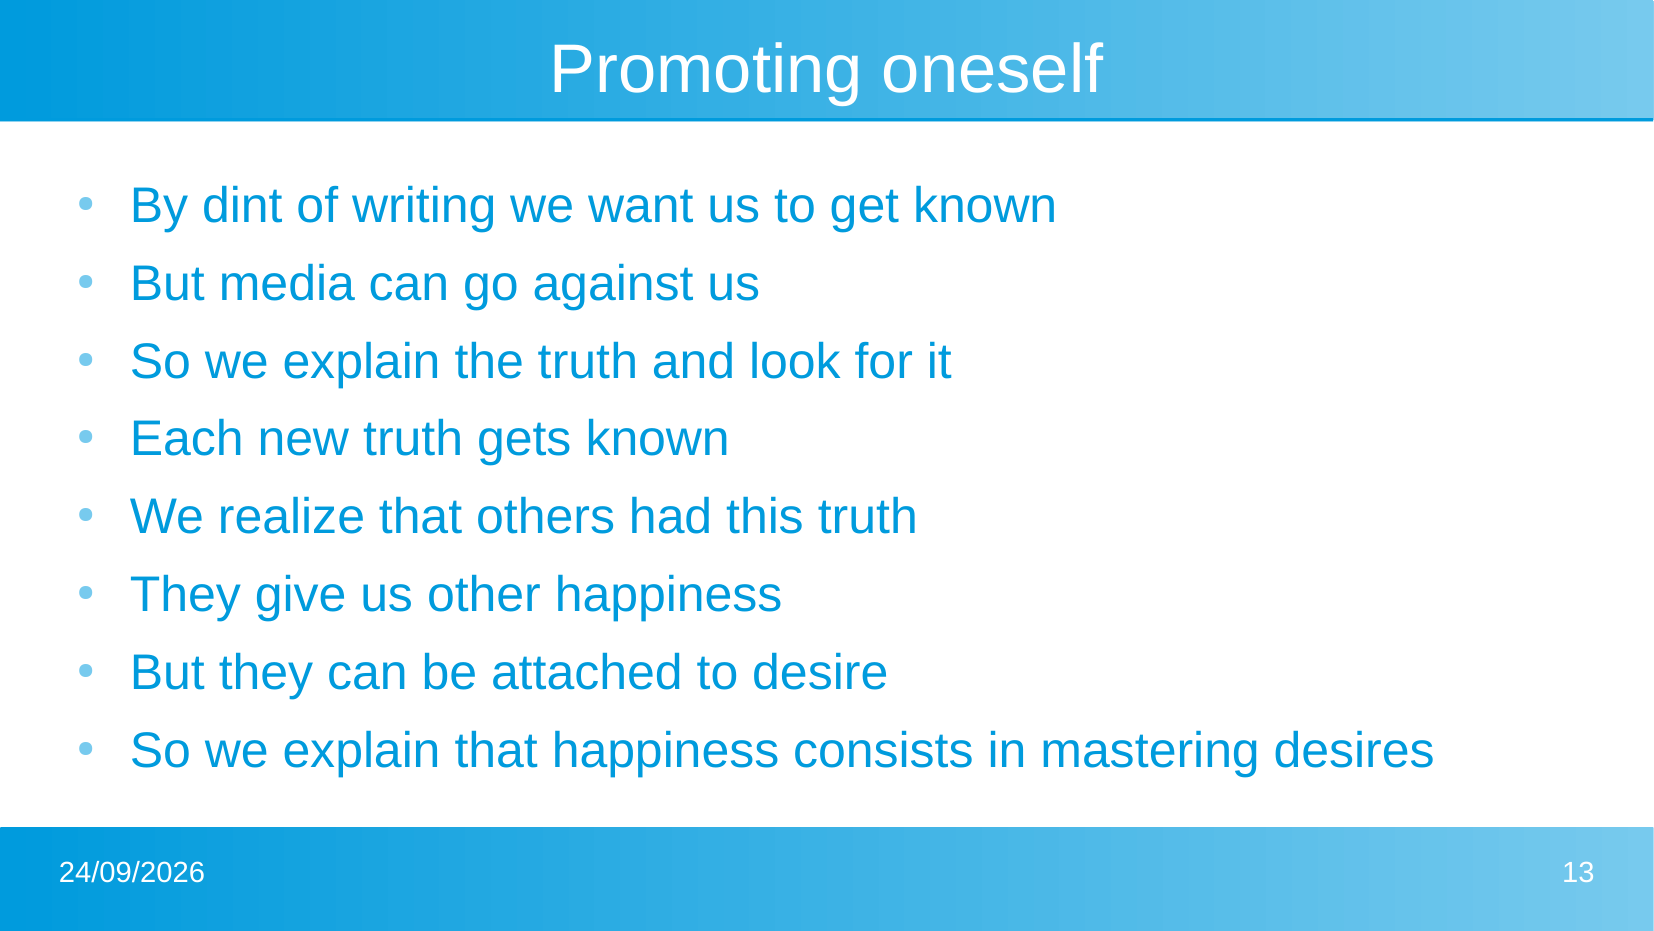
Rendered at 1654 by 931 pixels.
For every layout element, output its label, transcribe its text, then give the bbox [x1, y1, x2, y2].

title Promoting oneself [59, 29, 1595, 108]
list By dint of writing we want us to get known But media can go against us So we explain the truth and look for it Each new truth gets known We realize that others had this truth They give us other happiness But they can be attached to desire So we explain that happiness consists in mastering desires [59, 177, 1595, 768]
